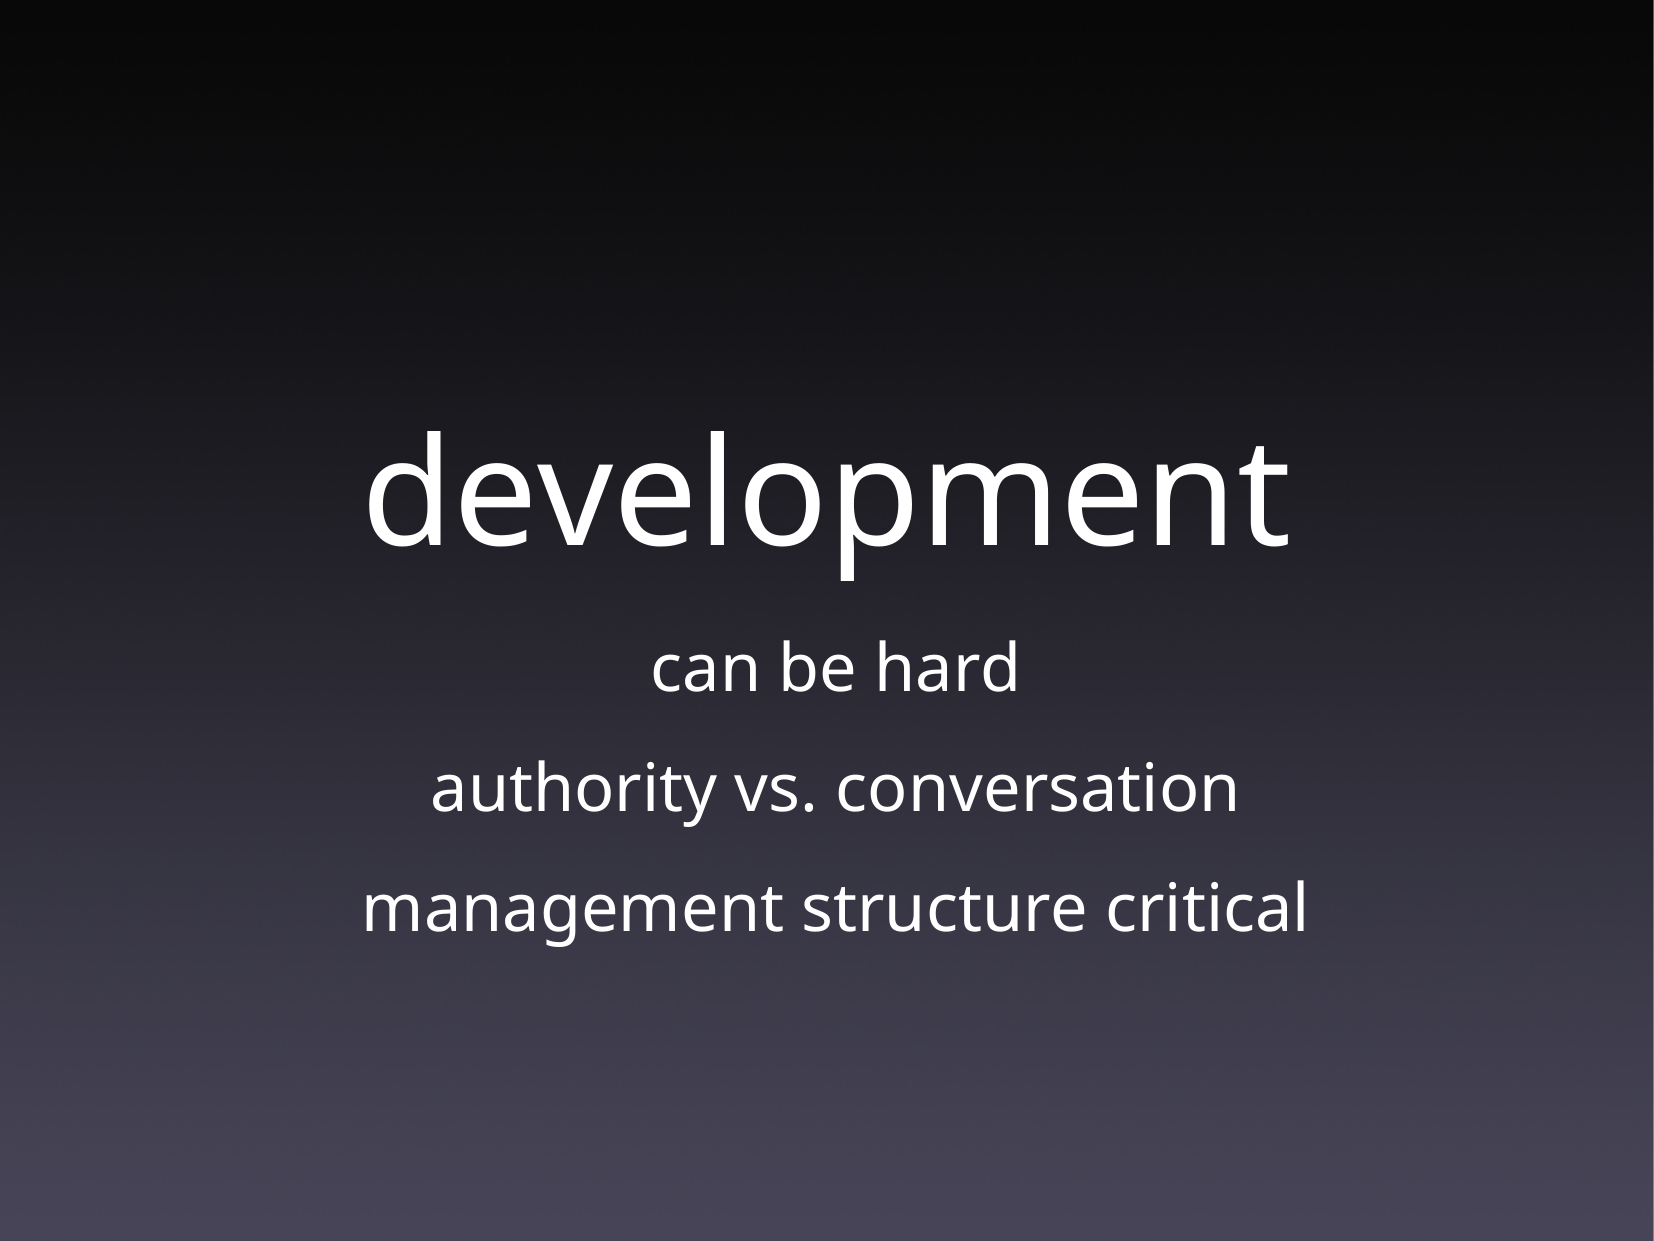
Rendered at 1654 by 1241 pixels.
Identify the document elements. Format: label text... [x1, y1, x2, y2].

picture [0, 0, 1654, 1241]
title development [120, 372, 1533, 603]
list can be hard authority vs. conversation management structure critical [121, 620, 1534, 1127]
